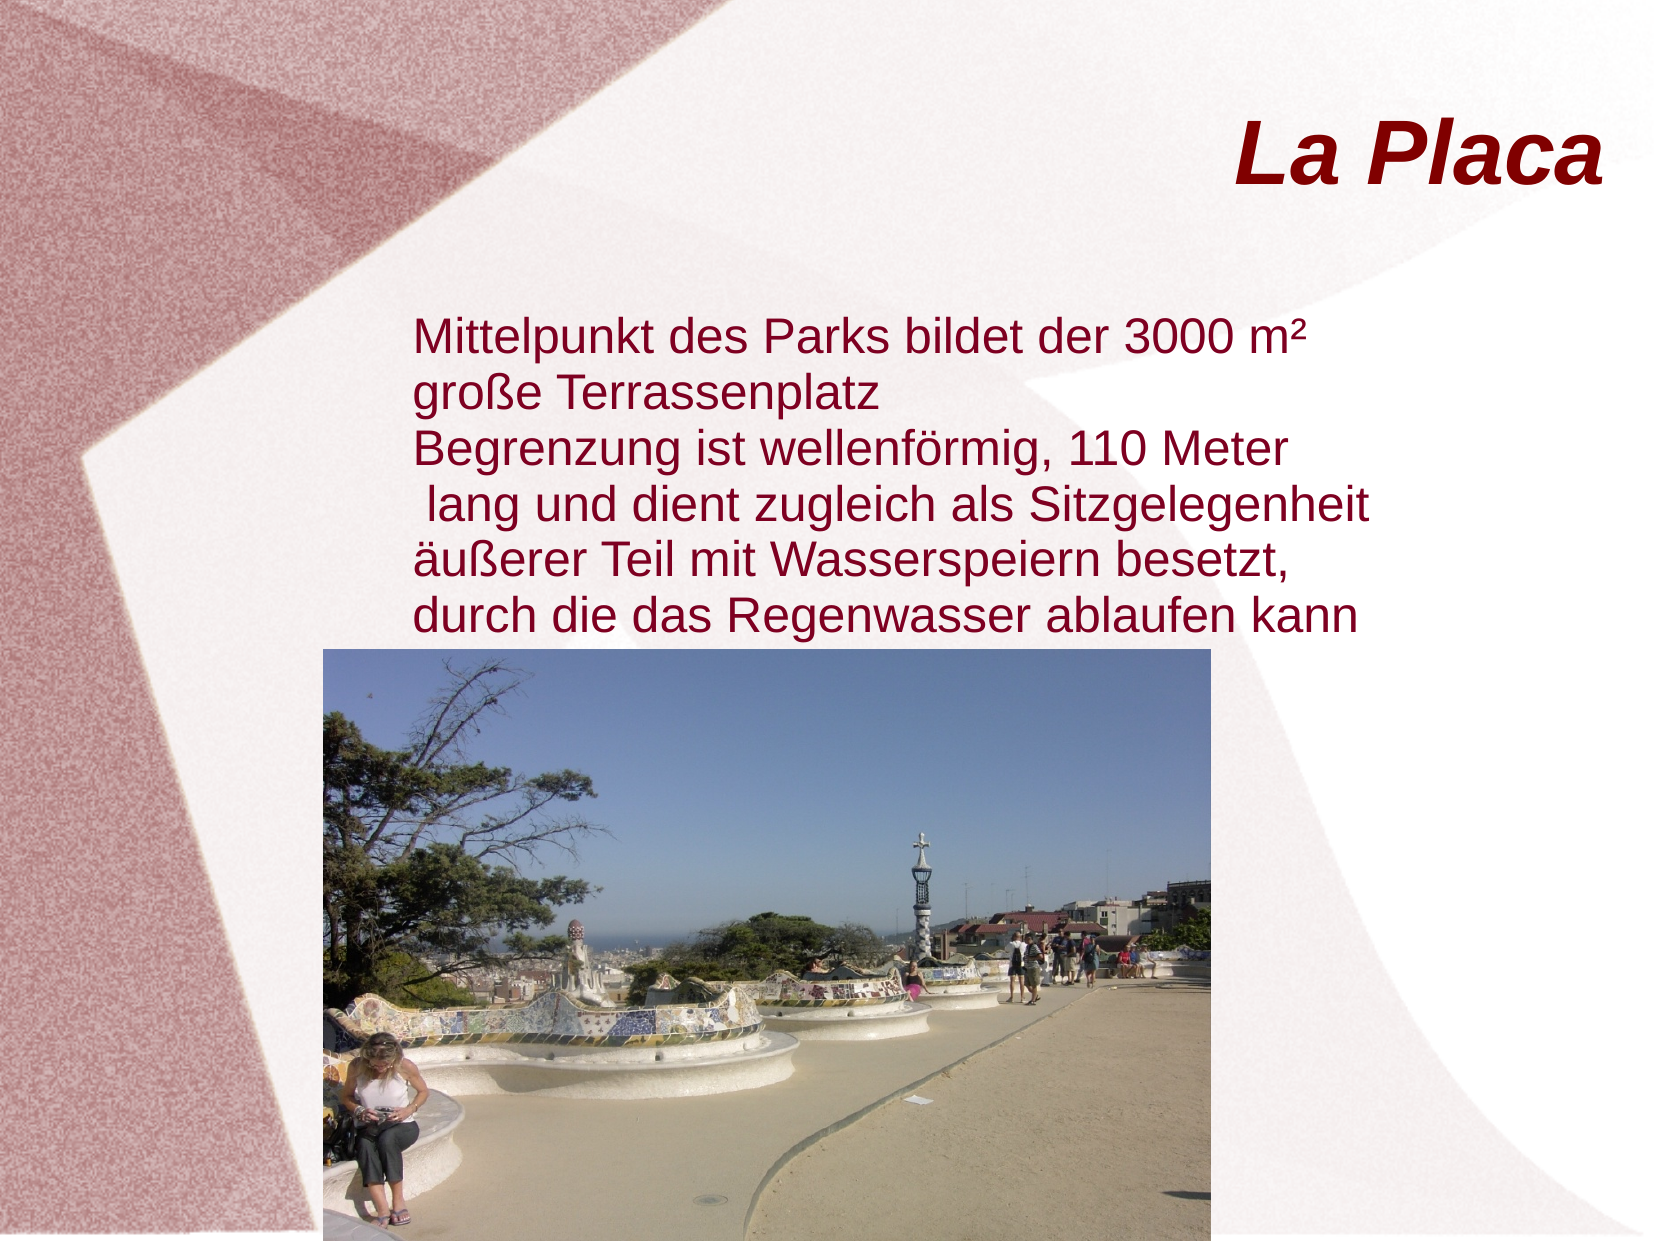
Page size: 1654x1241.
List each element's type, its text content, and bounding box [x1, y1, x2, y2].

title La Placa [596, 49, 1607, 257]
text_box Mittelpunkt des Parks bildet der 3000 m² große Terrassenplatz Begrenzung ist wellenförmig, 110 Meter lang und dient zugleich als Sitzgelegenheit äußerer Teil mit Wasserspeiern besetzt, durch die das Regenwasser ablaufen kann [383, 301, 1477, 651]
picture [0, 0, 1654, 1241]
